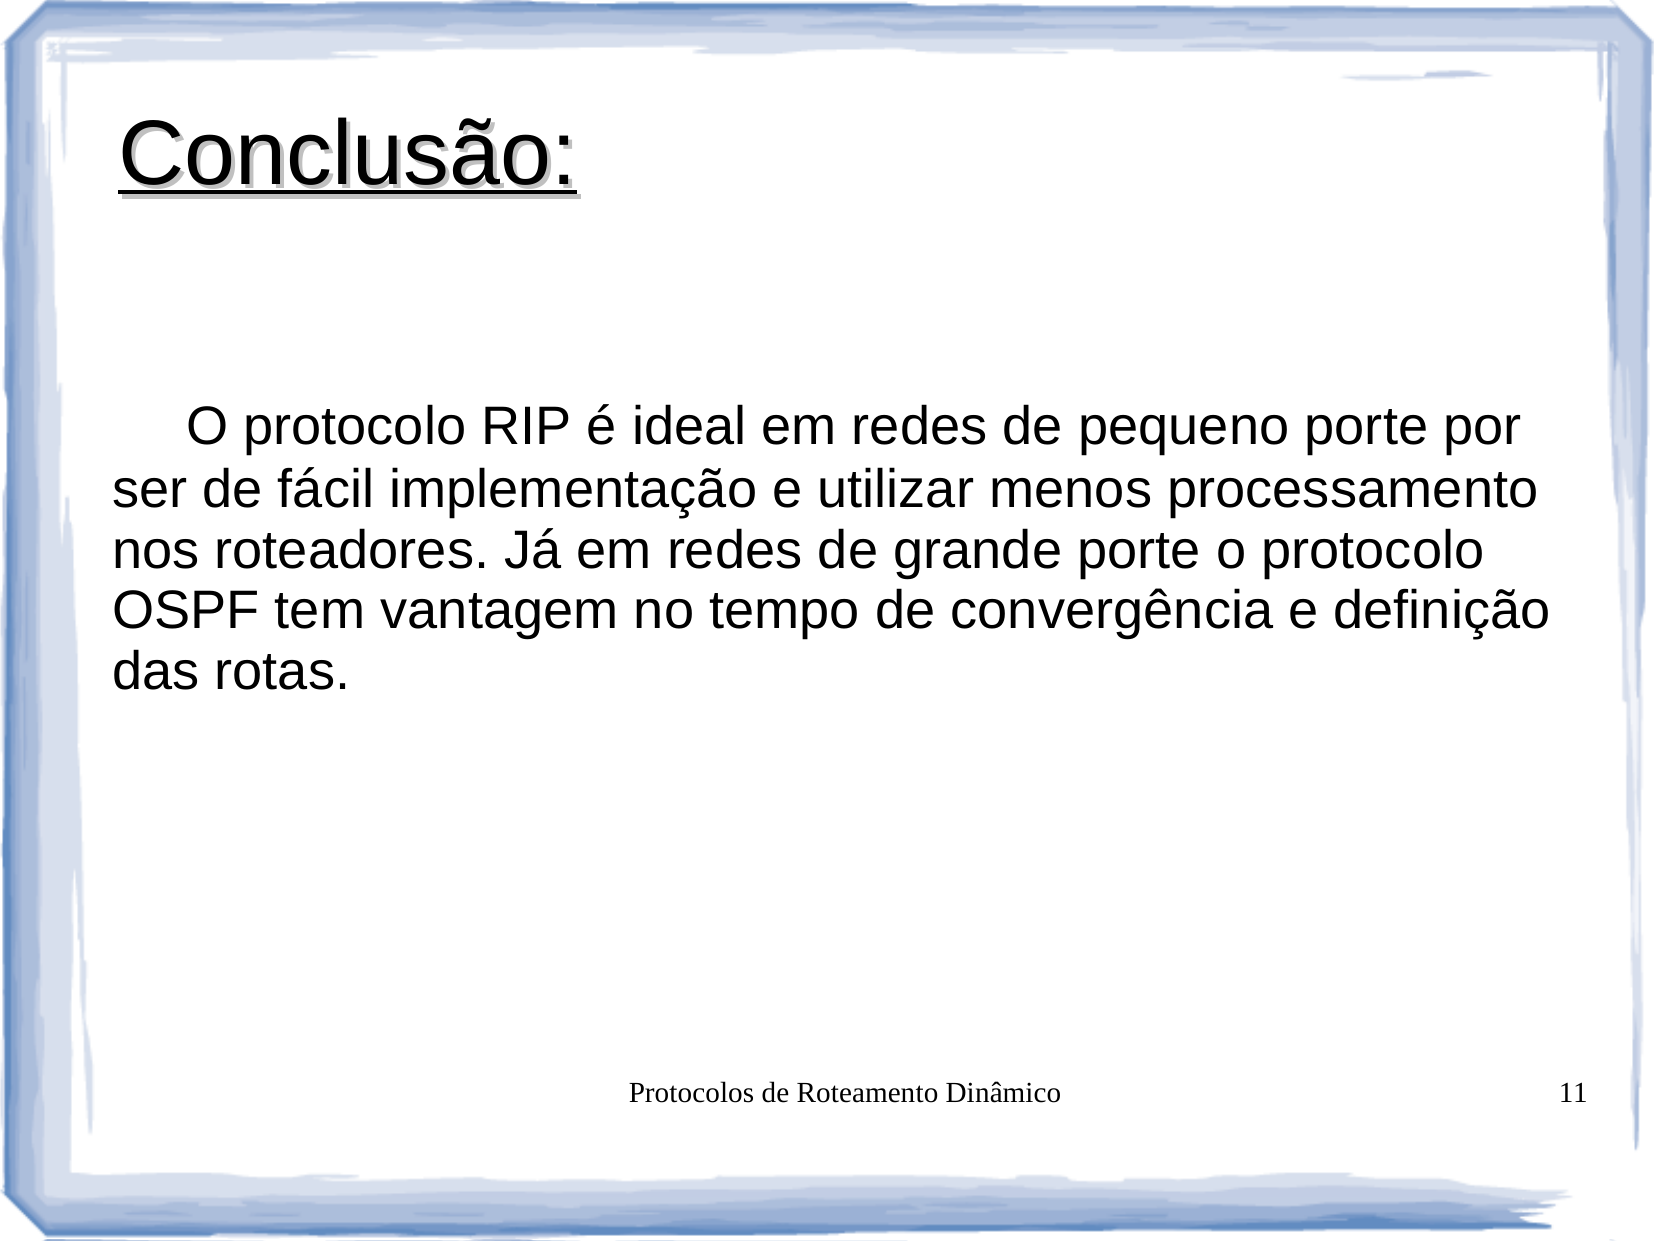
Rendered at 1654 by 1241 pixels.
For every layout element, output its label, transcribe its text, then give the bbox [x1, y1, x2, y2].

title Conclusão: [118, 49, 1536, 257]
picture [0, 0, 1654, 1241]
list O protocolo RIP é ideal em redes de pequeno porte por ser de fácil implementação e utilizar menos processamento nos roteadores. Já em redes de grande porte o protocolo OSPF tem vantagem no tempo de convergência e definição das rotas. [112, 383, 1565, 916]
